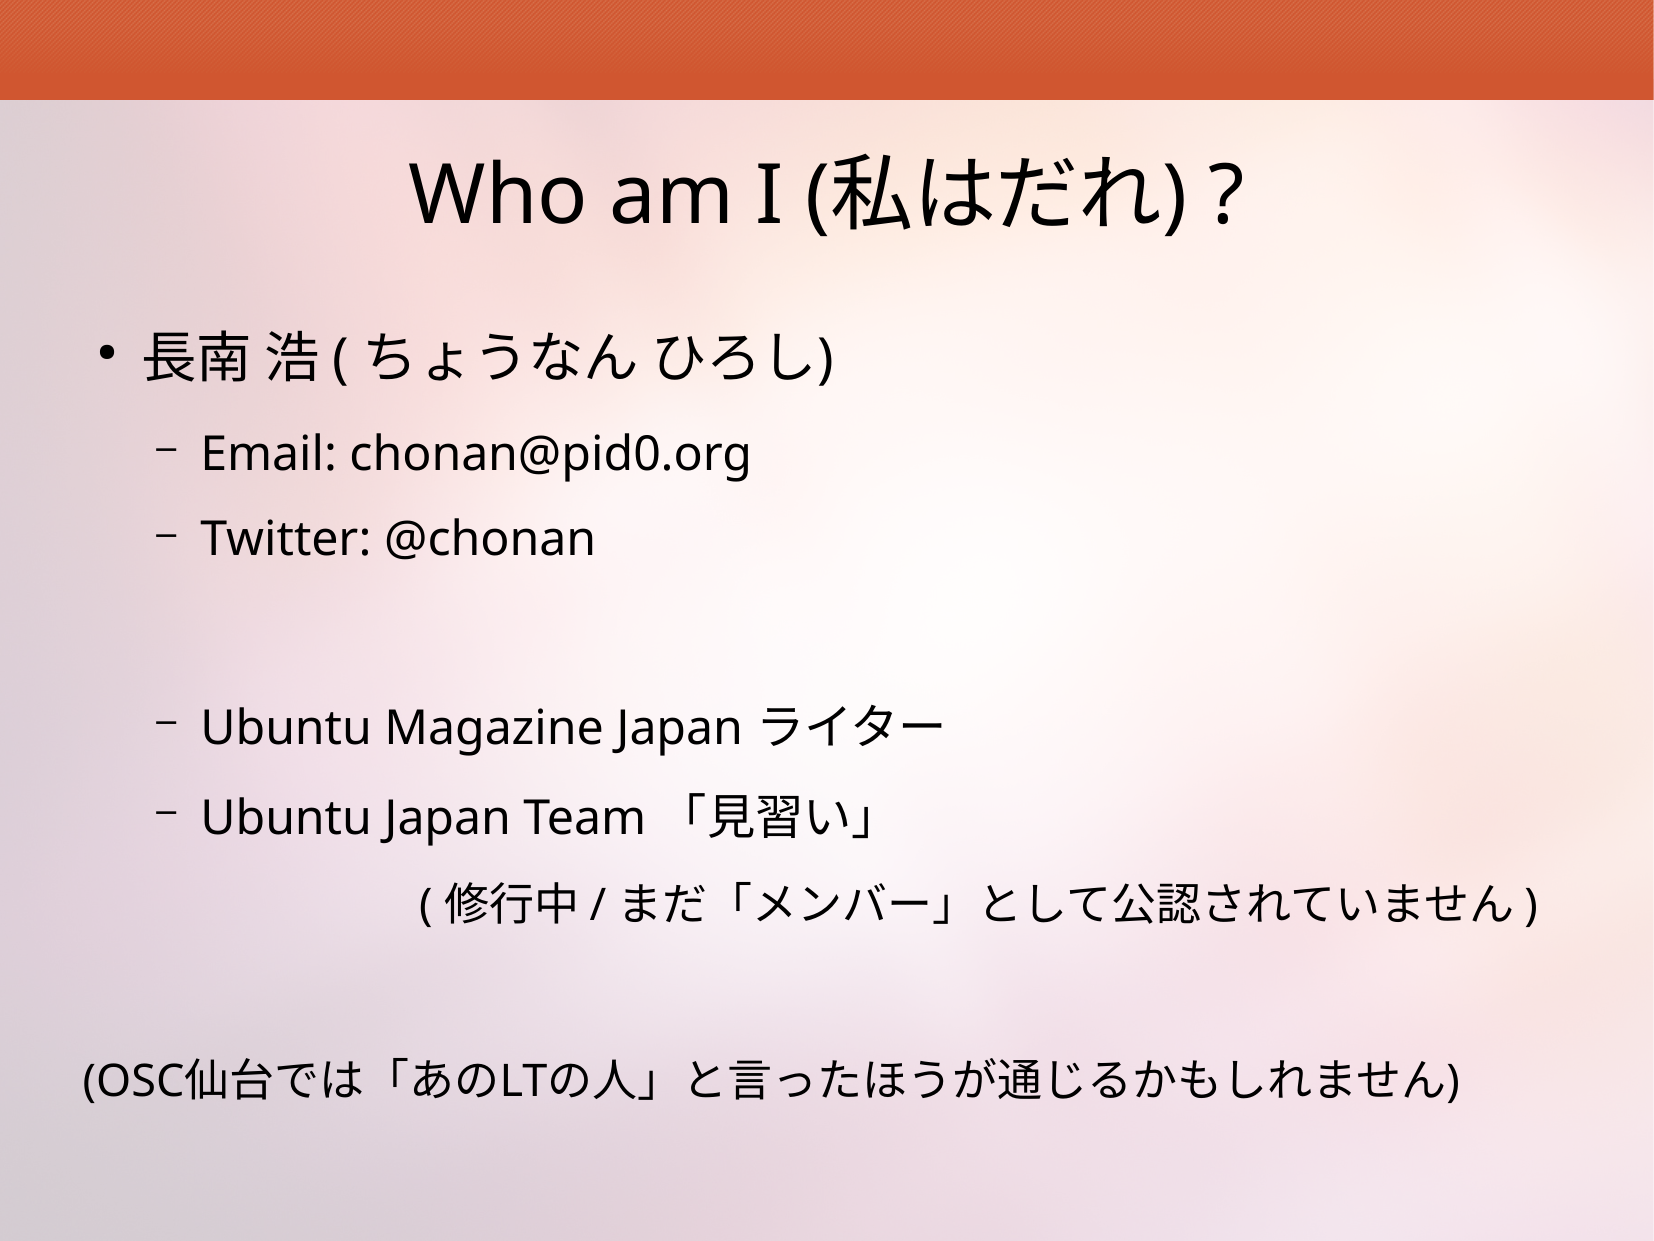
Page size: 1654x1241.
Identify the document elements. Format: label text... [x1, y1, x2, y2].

list 長南 浩 ( ちょうなん ひろし) Email: chonan@pid0.org Twitter: @chonan Ubuntu Magazine Japan ライター Ubuntu Japan Team 「見習い」 ( 修行中 / まだ「メンバー」として公認されていません ) (OSC仙台では「あのLTの人」と言ったほうが通じるかもしれません) [82, 313, 1538, 1111]
picture [0, 0, 1654, 1241]
title Who am I (私はだれ) ? [82, 118, 1571, 257]
